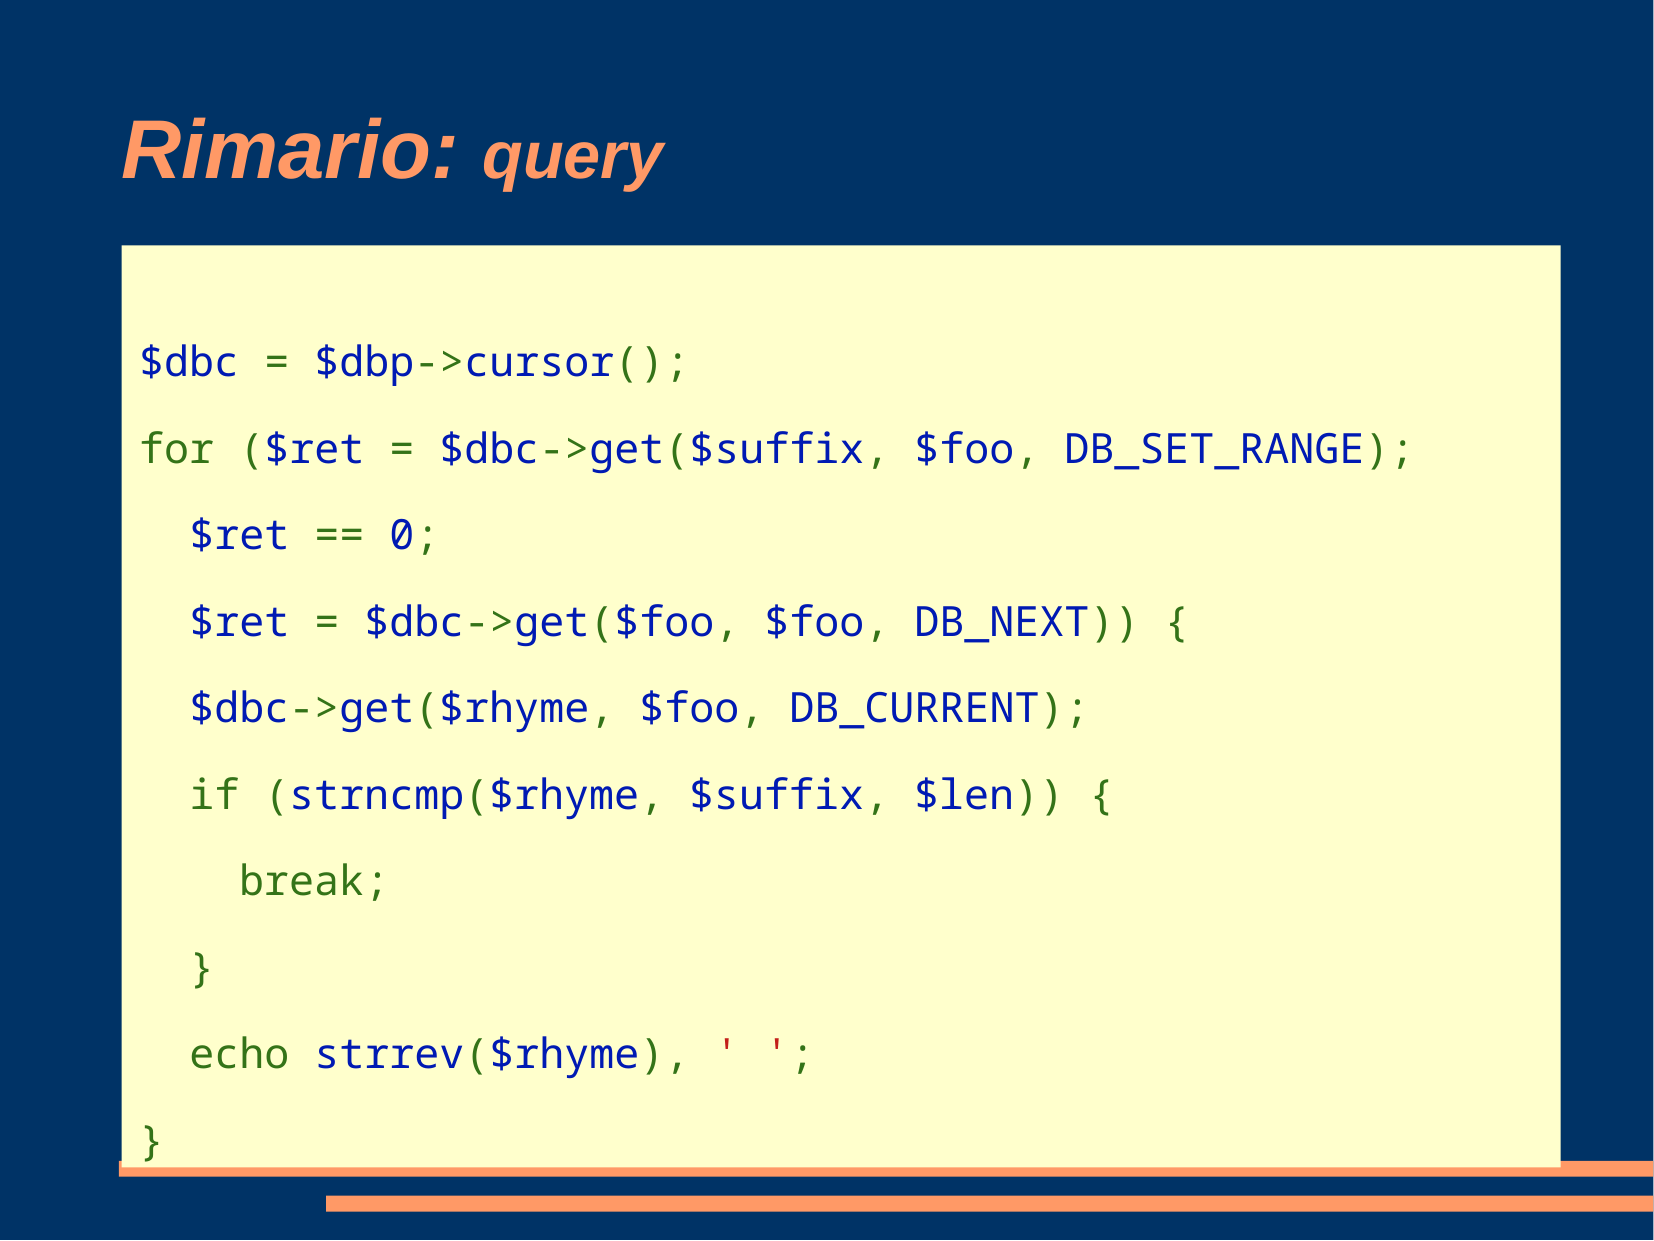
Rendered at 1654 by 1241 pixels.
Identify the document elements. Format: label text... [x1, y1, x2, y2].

list $dbc = $dbp->cursor(); for ($ret = $dbc->get($suffix, $foo, DB_SET_RANGE); $ret == 0; $ret = $dbc->get($foo, $foo, DB_NEXT)) { $dbc->get($rhyme, $foo, DB_CURRENT); if (strncmp($rhyme, $suffix, $len)) { break; } echo strrev($rhyme), ' '; } [121, 245, 1561, 1056]
title Rimario: query [121, 46, 1534, 245]
